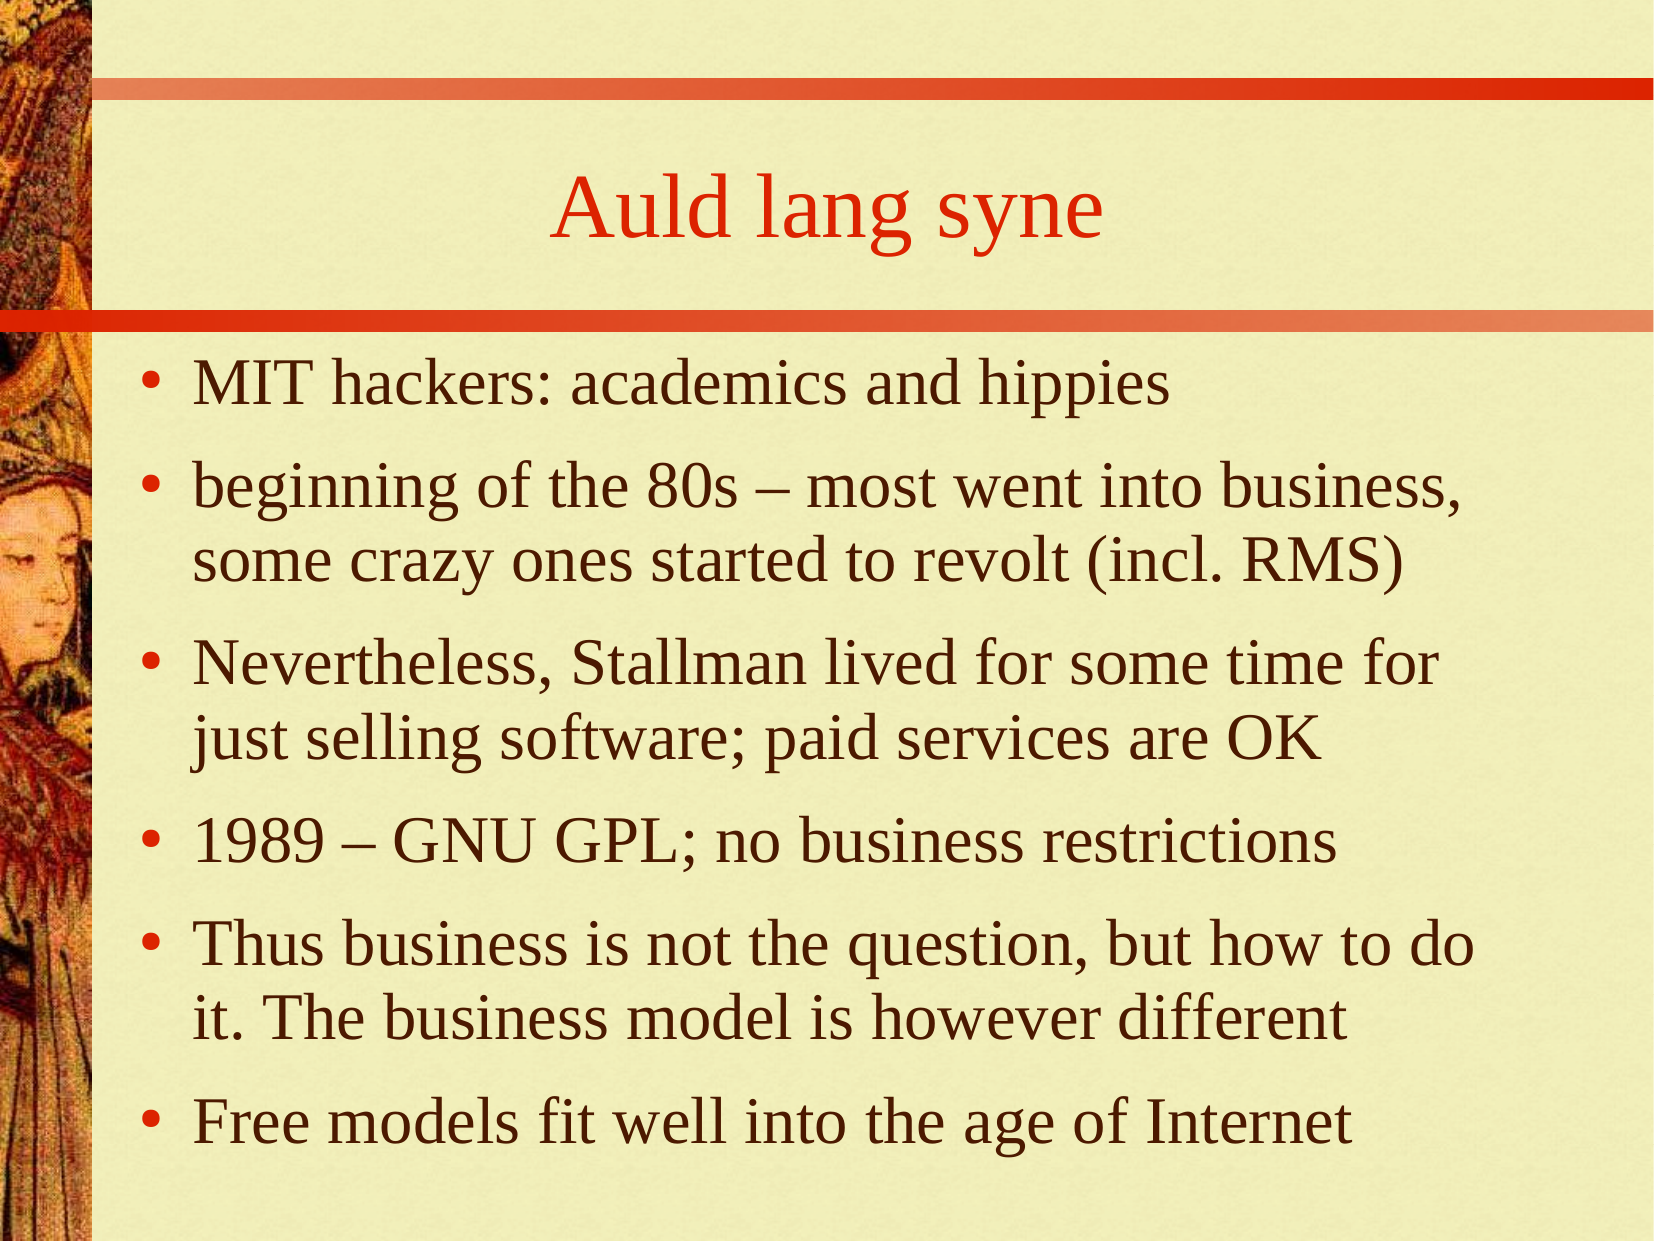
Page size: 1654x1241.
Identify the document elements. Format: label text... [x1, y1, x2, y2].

title Auld lang syne [121, 102, 1534, 311]
picture [0, 0, 1654, 310]
list MIT hackers: academics and hippies beginning of the 80s – most went into business, some crazy ones started to revolt (incl. RMS) Nevertheless, Stallman lived for some time for just selling software; paid services are OK 1989 – GNU GPL; no business restrictions Thus business is not the question, but how to do it. The business model is however different Free models fit well into the age of Internet [121, 344, 1534, 1158]
picture [0, 332, 1654, 1241]
